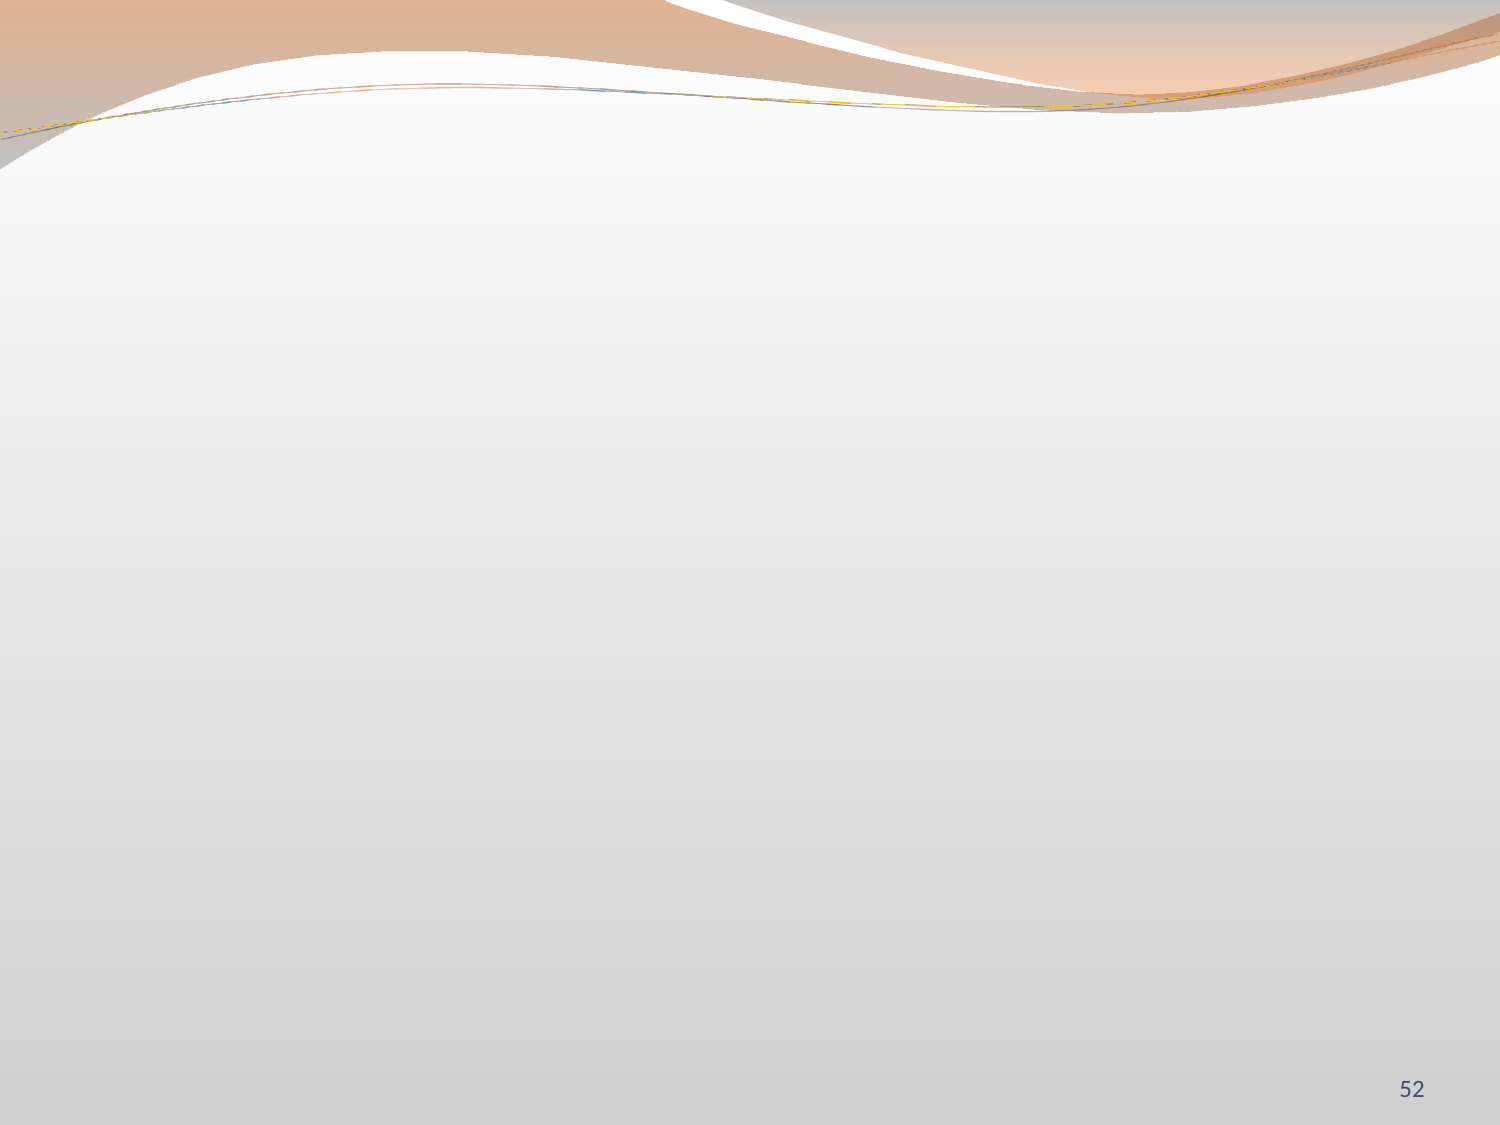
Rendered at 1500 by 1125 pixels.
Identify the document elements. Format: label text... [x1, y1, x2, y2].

text_box <編號> [1299, 1042, 1426, 1103]
picture [0, 0, 1500, 1125]
